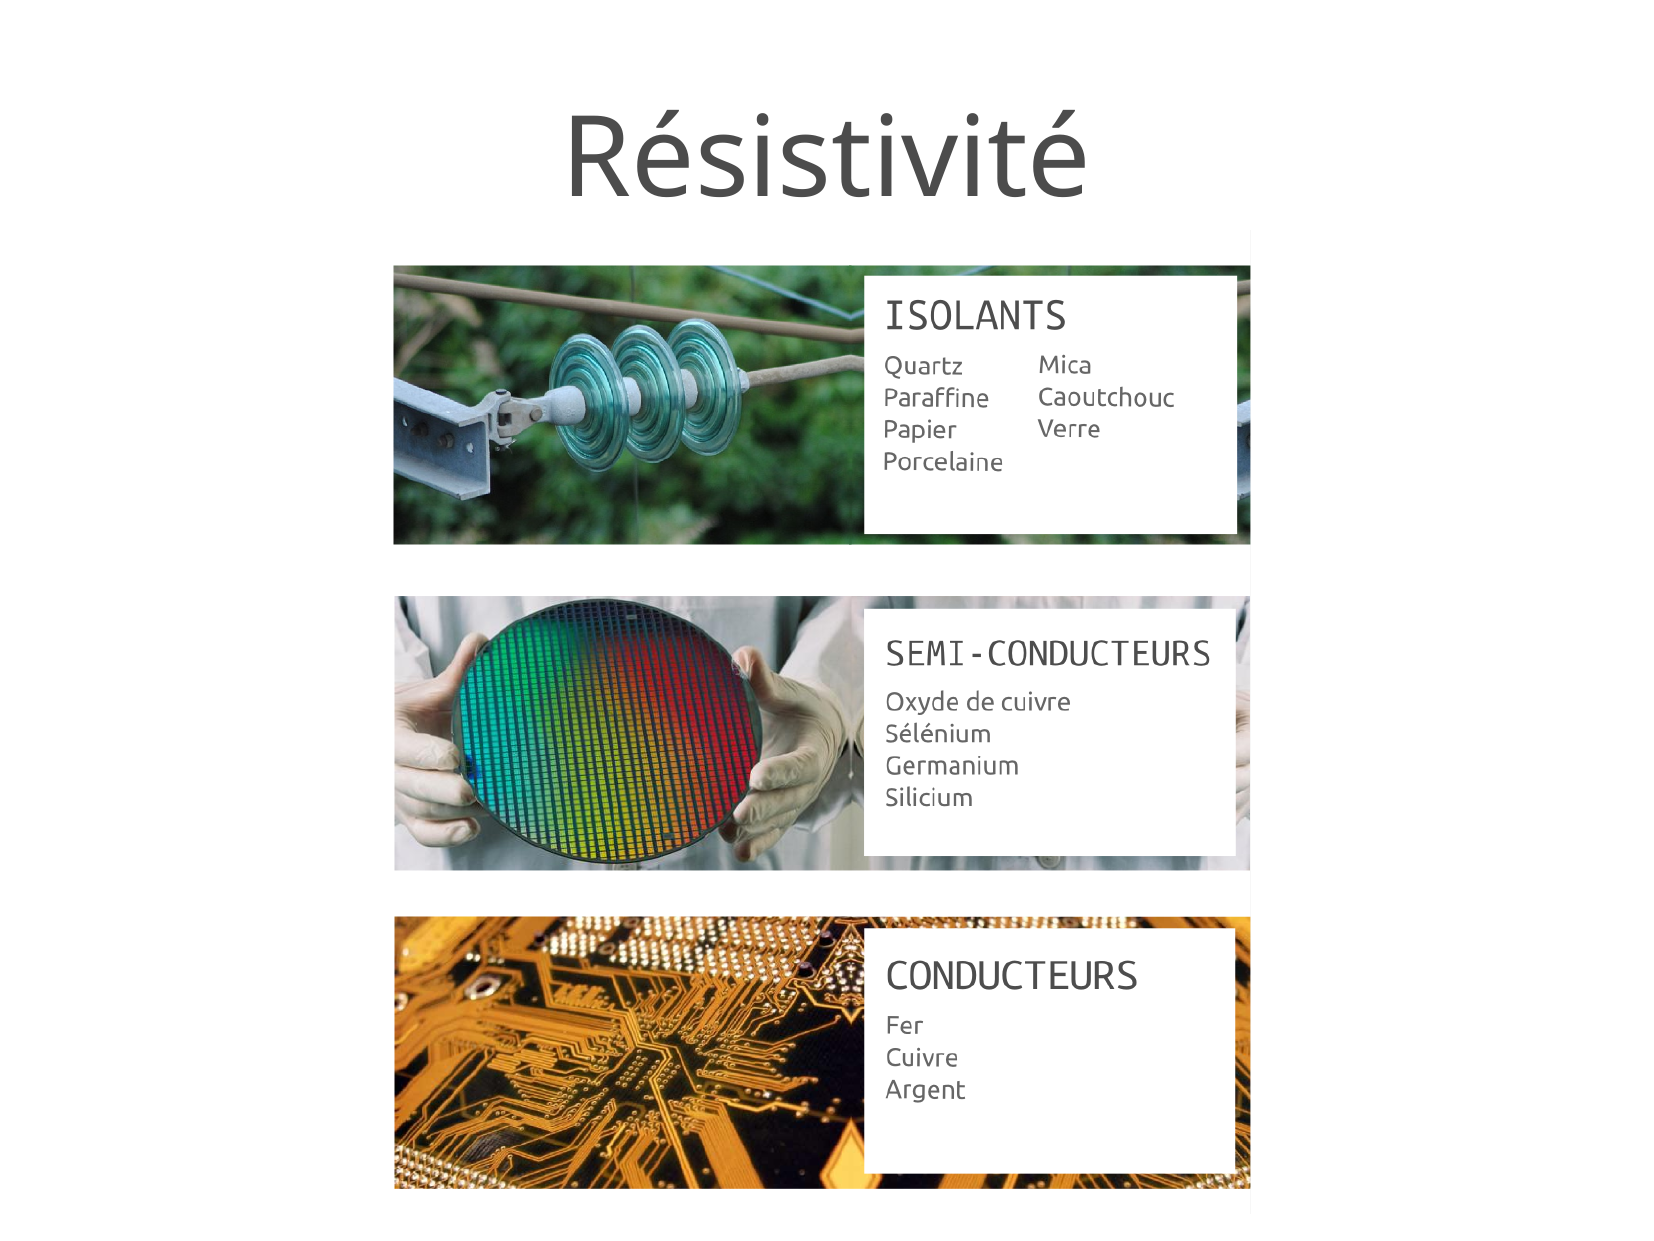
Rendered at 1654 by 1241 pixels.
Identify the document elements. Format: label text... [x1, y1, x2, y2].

title Résistivité [82, 49, 1571, 257]
picture [362, 257, 1276, 1214]
